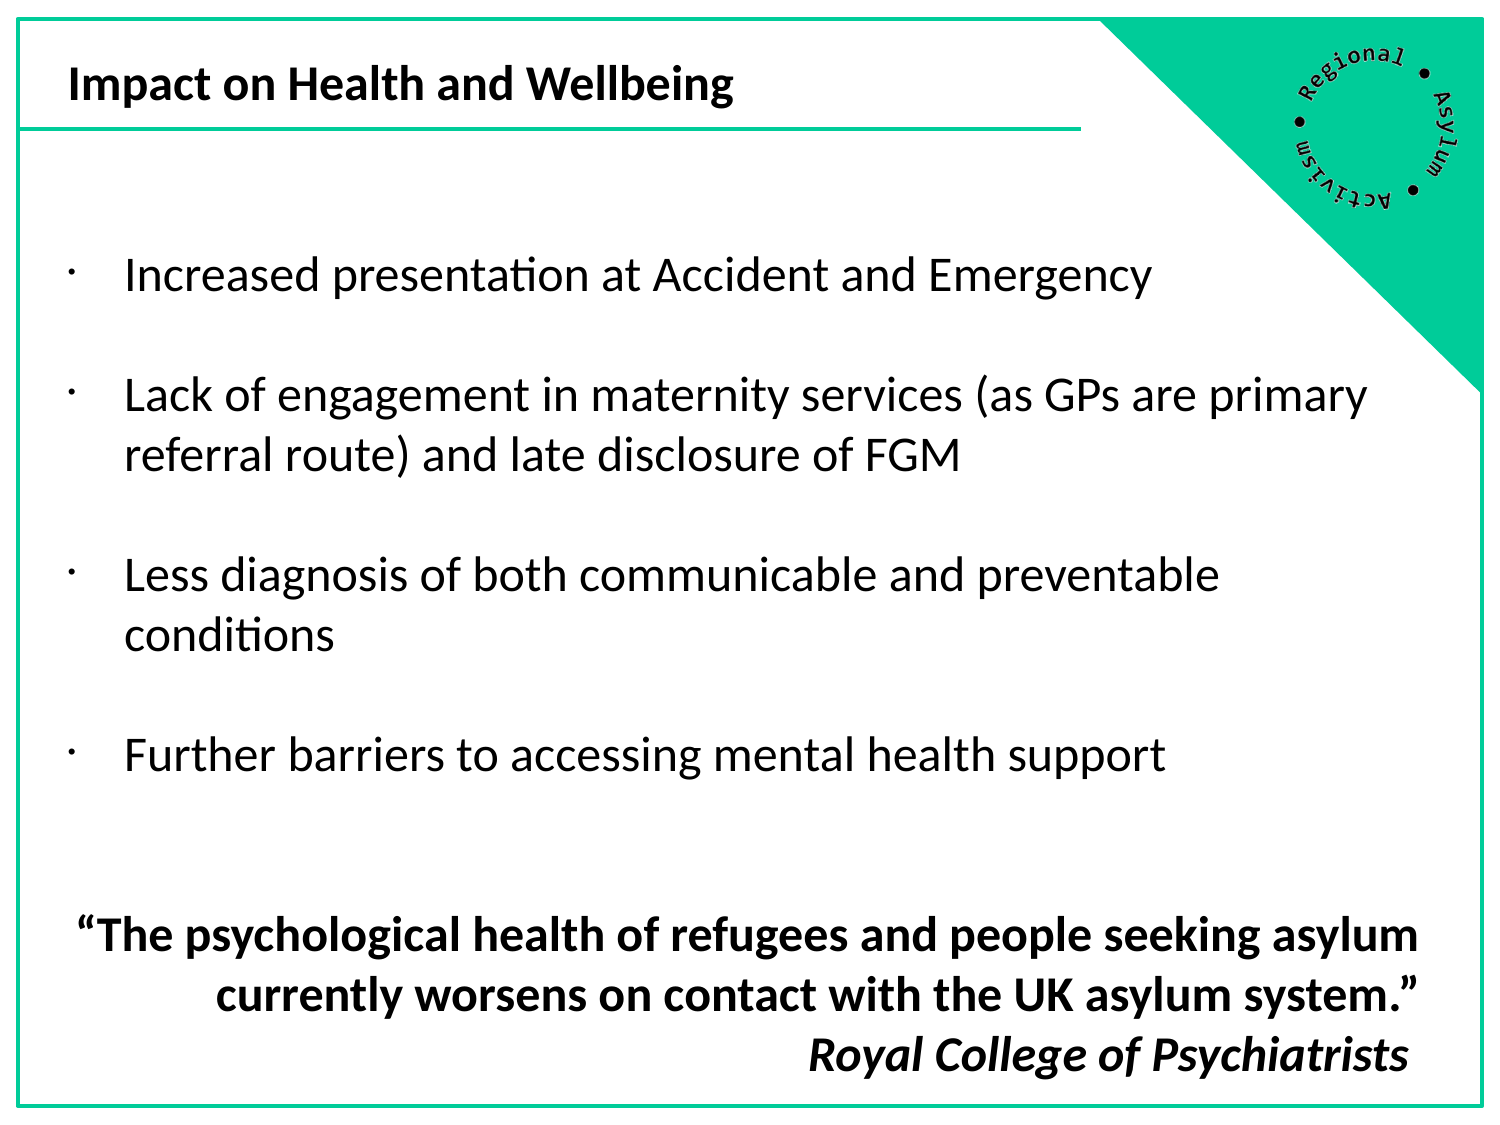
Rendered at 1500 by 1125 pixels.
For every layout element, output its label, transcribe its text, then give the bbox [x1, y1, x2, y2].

text_box Impact on Health and Wellbeing [53, 42, 1046, 118]
text_box Increased presentation at Accident and Emergency Lack of engagement in maternity services (as GPs are primary referral route) and late disclosure of FGM Less diagnosis of both communicable and preventable conditions Further barriers to accessing mental health support “The psychological health of refugees and people seeking asylum currently worsens on contact with the UK asylum system.” Royal College of Psychiatrists [53, 234, 1436, 1089]
picture [1284, 43, 1461, 215]
